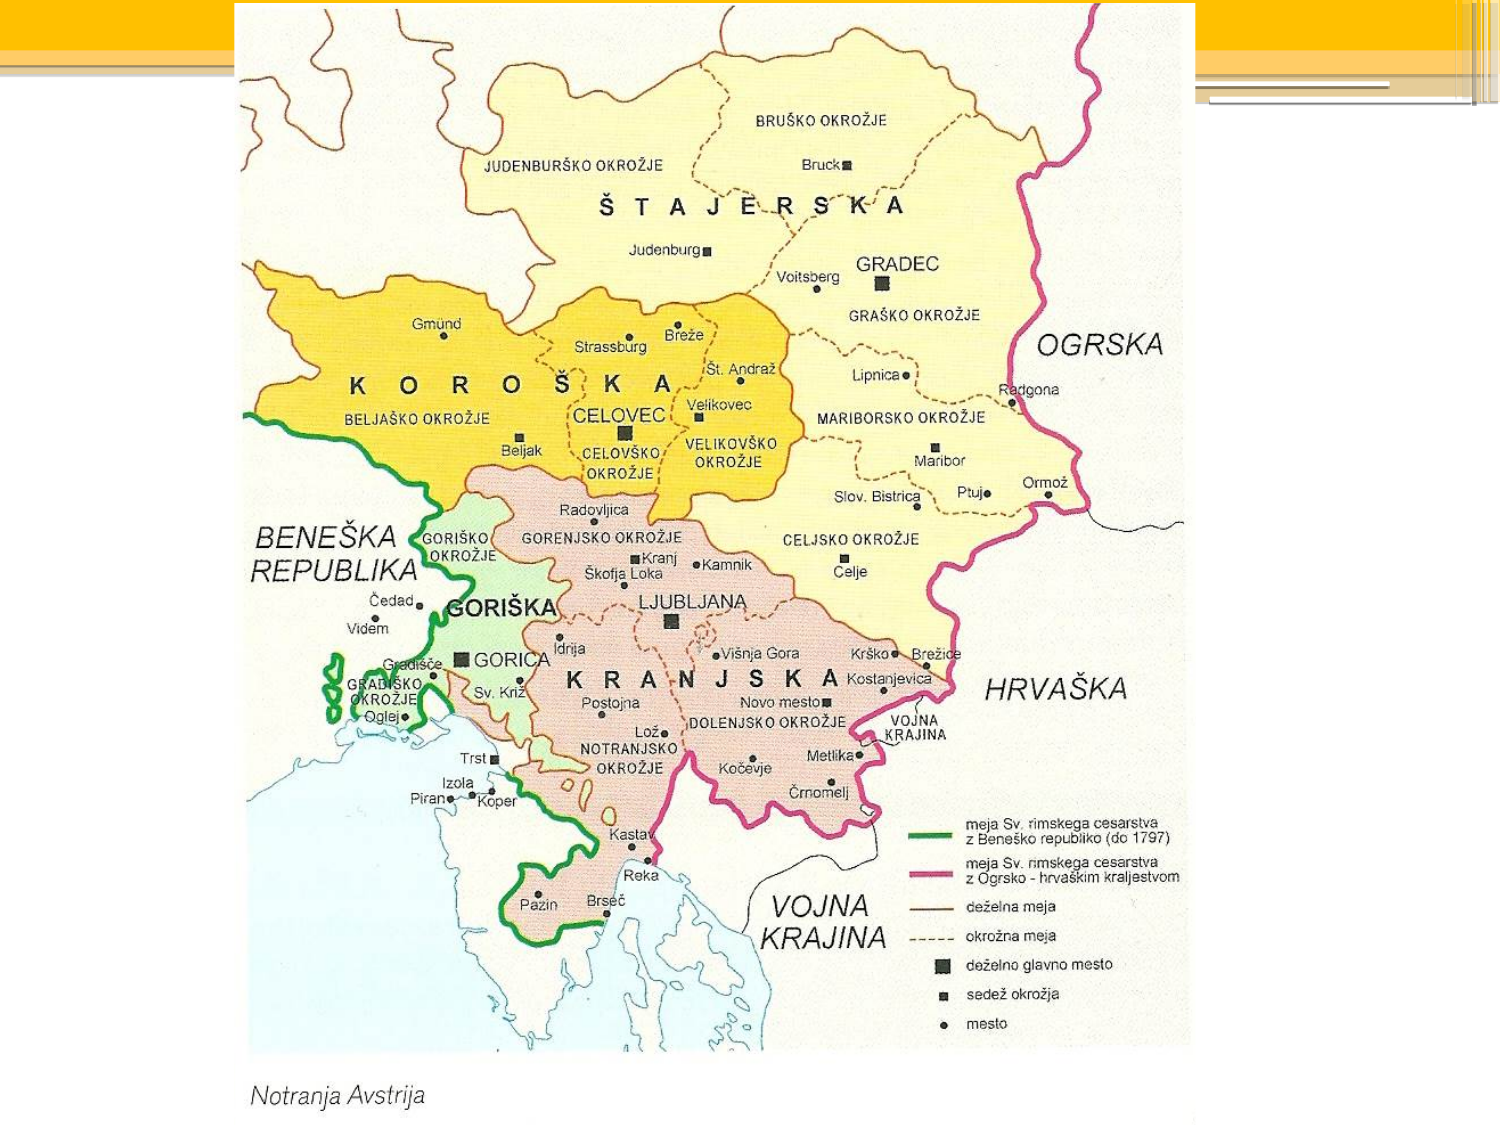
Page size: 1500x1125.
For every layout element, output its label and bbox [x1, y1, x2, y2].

picture [234, 3, 1196, 1125]
